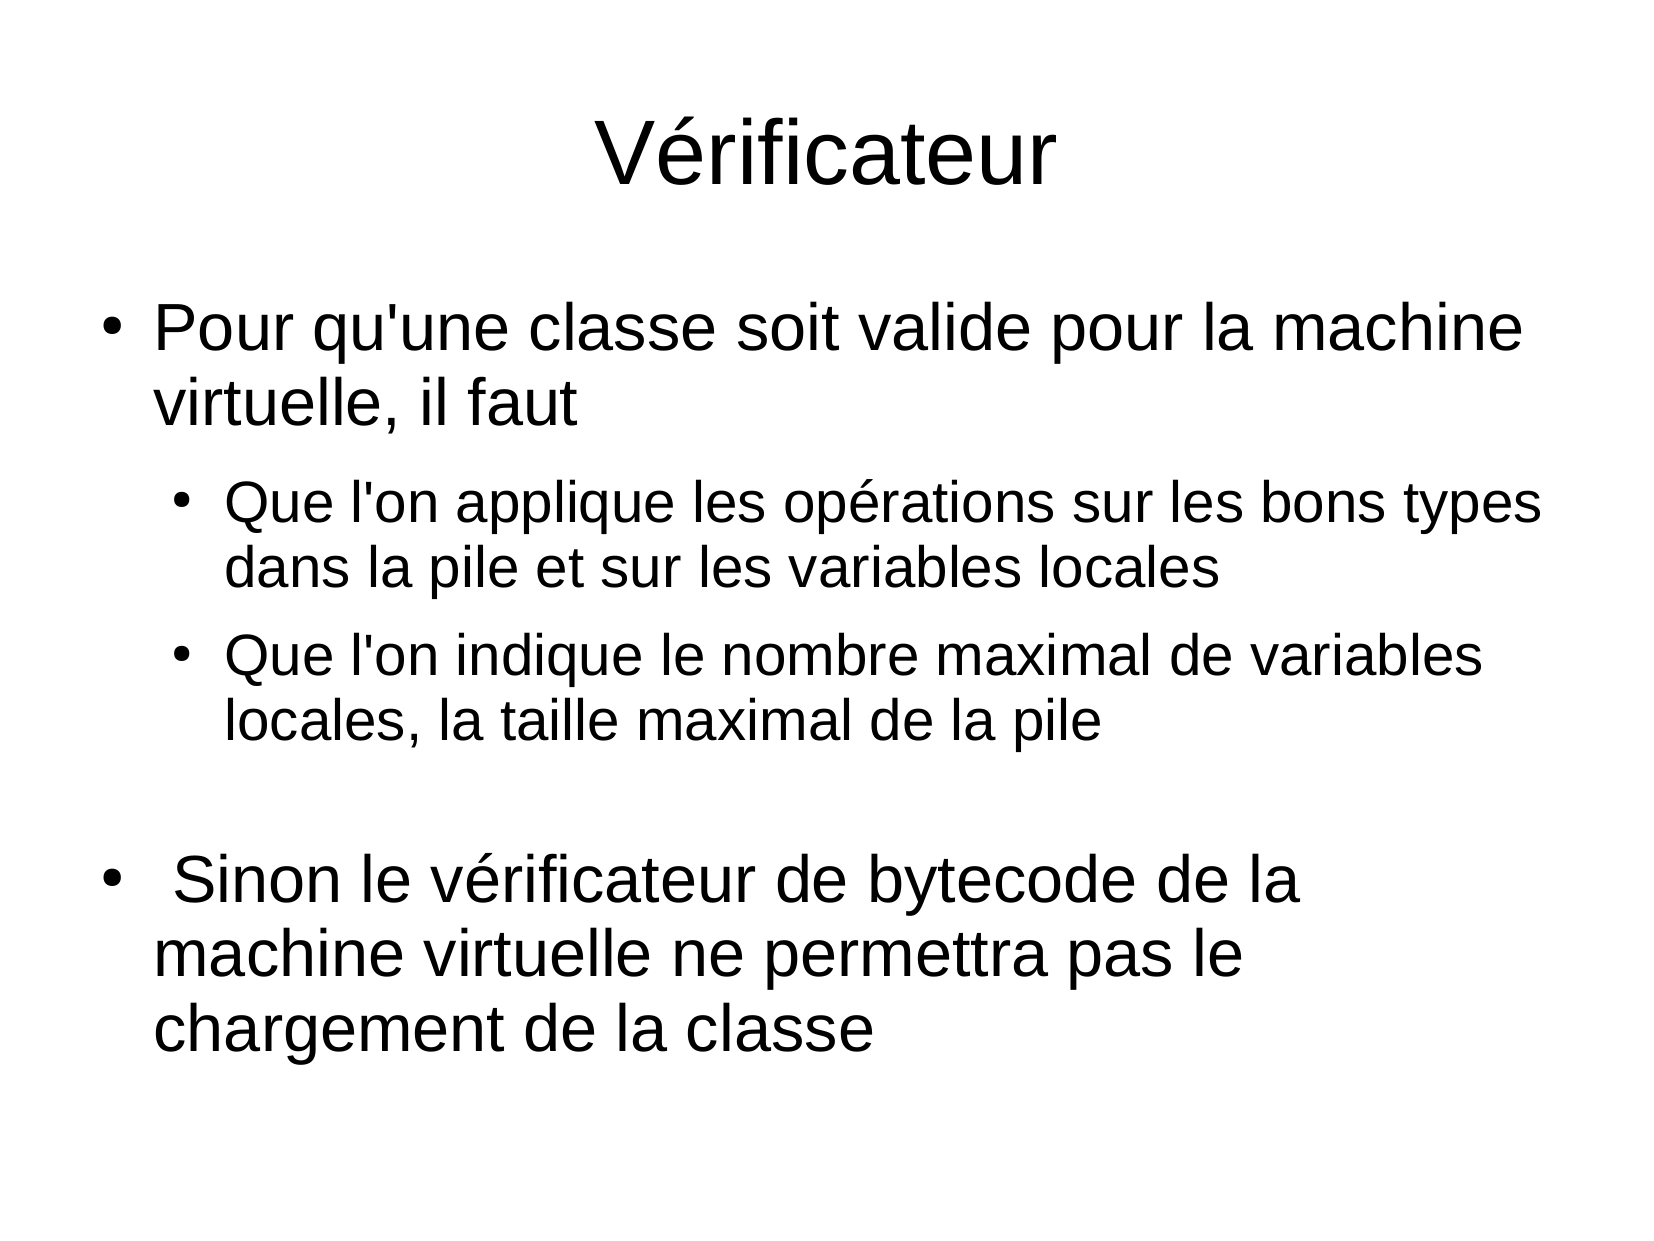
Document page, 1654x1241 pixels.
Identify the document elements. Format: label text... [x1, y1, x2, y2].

list Pour qu'une classe soit valide pour la machine virtuelle, il faut Que l'on applique les opérations sur les bons types dans la pile et sur les variables locales Que l'on indique le nombre maximal de variables locales, la taille maximal de la pile Sinon le vérificateur de bytecode de la machine virtuelle ne permettra pas le chargement de la classe [82, 290, 1571, 1094]
title Vérificateur [82, 56, 1571, 250]
